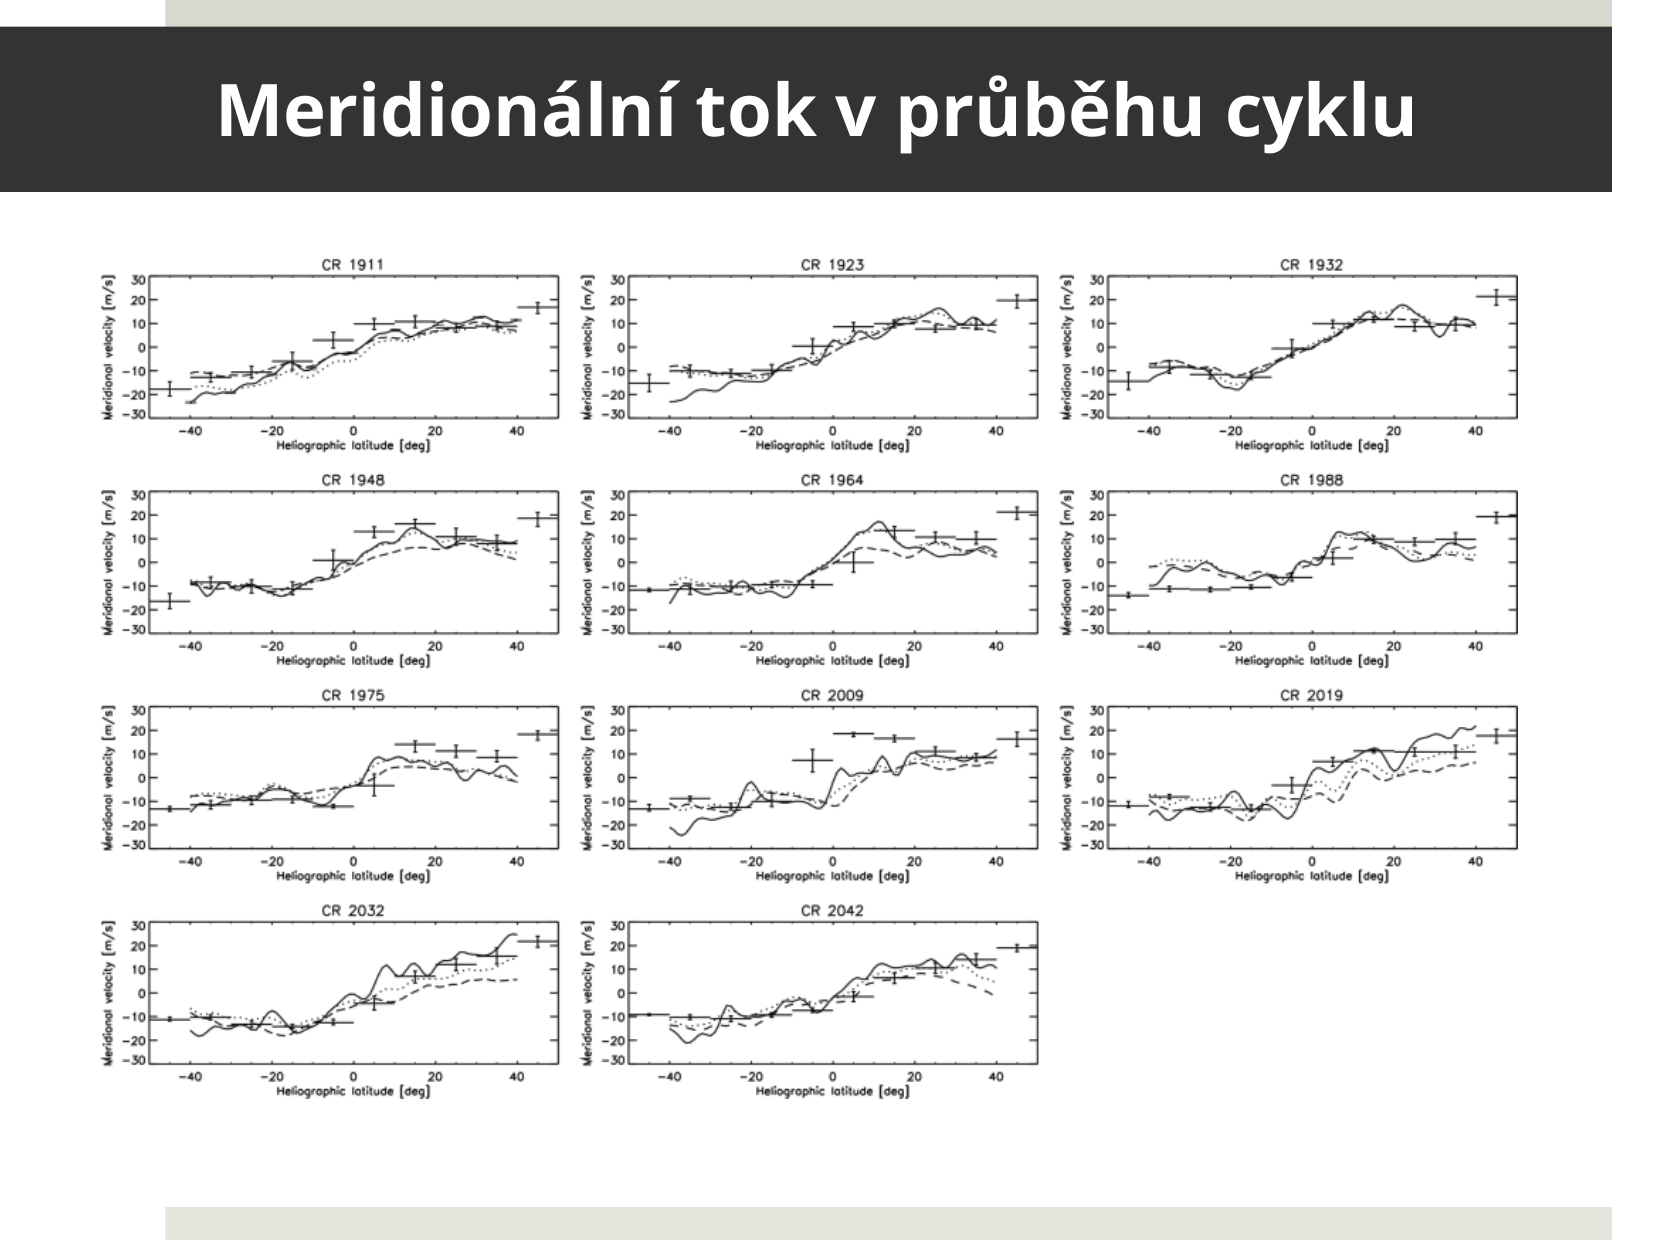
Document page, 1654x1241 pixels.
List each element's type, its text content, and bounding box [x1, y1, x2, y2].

title Meridionální tok v průběhu cyklu [0, 26, 1612, 192]
picture [100, 258, 1518, 1099]
